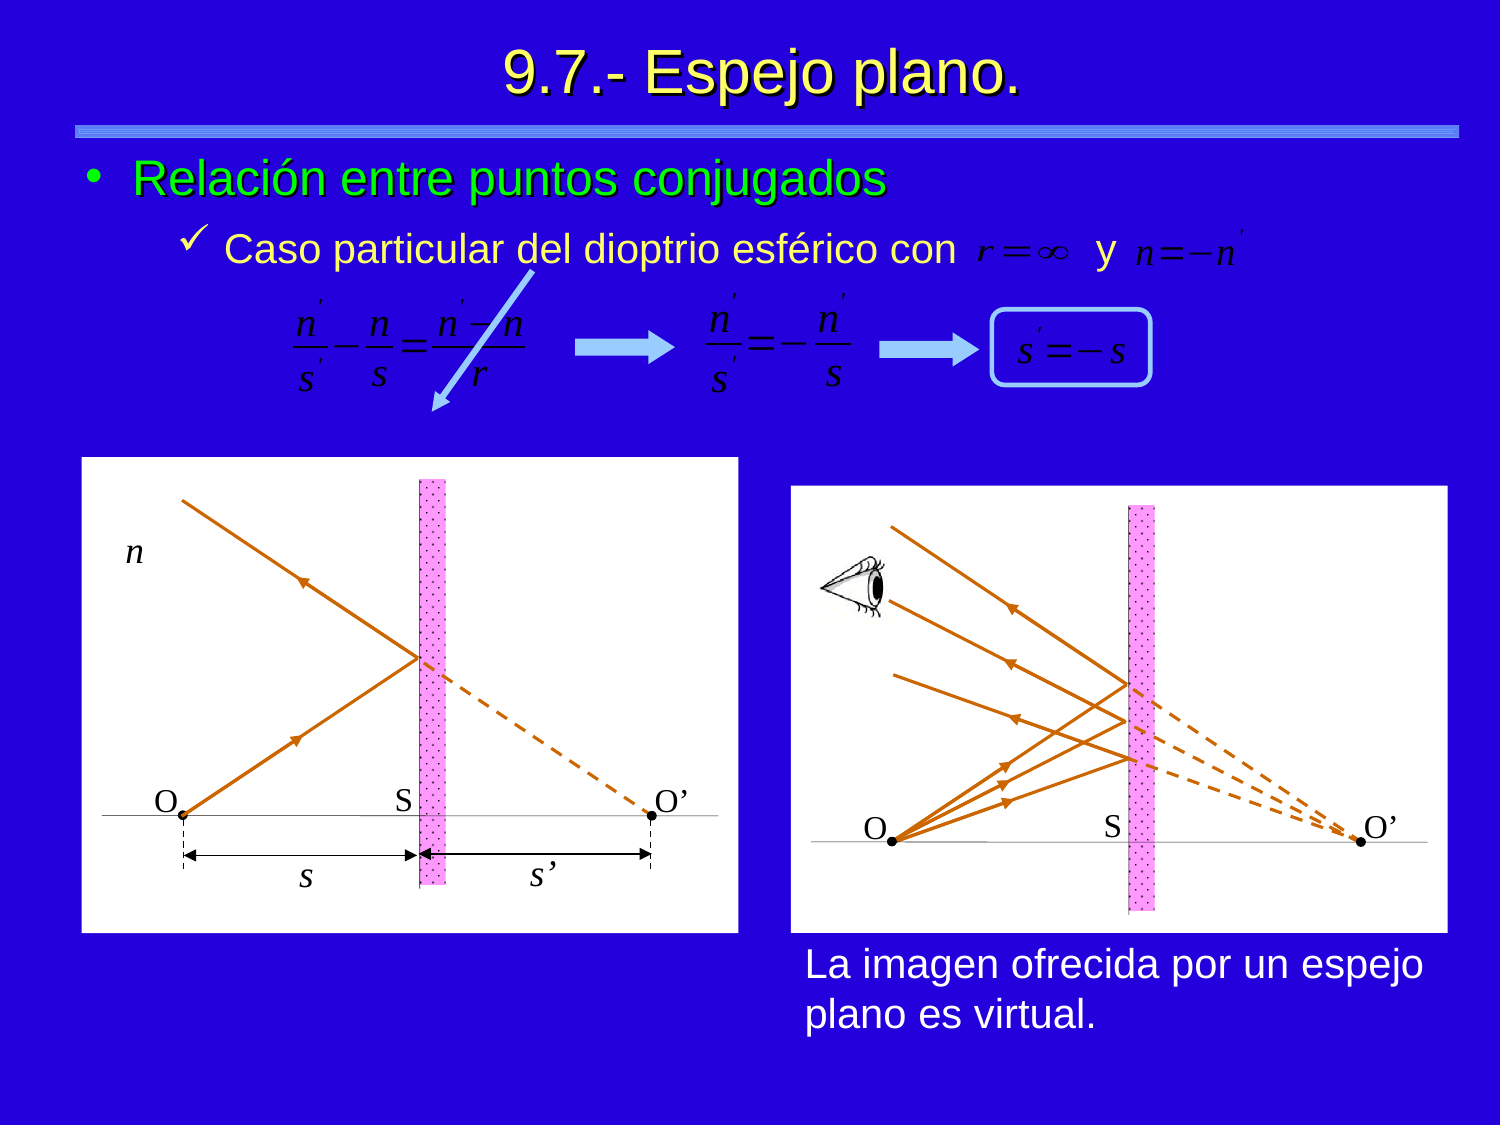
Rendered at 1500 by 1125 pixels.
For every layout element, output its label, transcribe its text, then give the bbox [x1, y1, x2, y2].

text_box [575, 331, 674, 363]
text_box [880, 333, 978, 366]
text_box O’ [1362, 804, 1400, 845]
text_box S [385, 777, 423, 815]
chart [806, 538, 896, 624]
text_box O [857, 805, 894, 841]
chart [447, 292, 543, 403]
text_box Relación entre puntos conjugados [71, 137, 1401, 226]
text_box [81, 457, 739, 934]
chart [279, 292, 512, 403]
chart [1125, 223, 1257, 275]
text_box S [1094, 803, 1132, 841]
text_box O [147, 816, 181, 820]
text_box [75, 125, 1460, 138]
text_box [790, 485, 1448, 933]
chart [692, 286, 868, 404]
text_box O [147, 779, 185, 815]
text_box O’ [653, 778, 691, 819]
text_box 9.7.- Espejo plano. [50, 23, 1476, 114]
text_box n [116, 525, 154, 571]
chart [964, 233, 1087, 270]
chart [1004, 320, 1140, 373]
text_box s’ [520, 848, 567, 853]
text_box La imagen ofrecida por un espejo plano es virtual. [789, 928, 1490, 1045]
text_box Caso particular del dioptrio esférico con y [84, 214, 1300, 261]
text_box s’ [520, 855, 567, 894]
text_box s [283, 850, 330, 855]
text_box s [283, 856, 330, 896]
